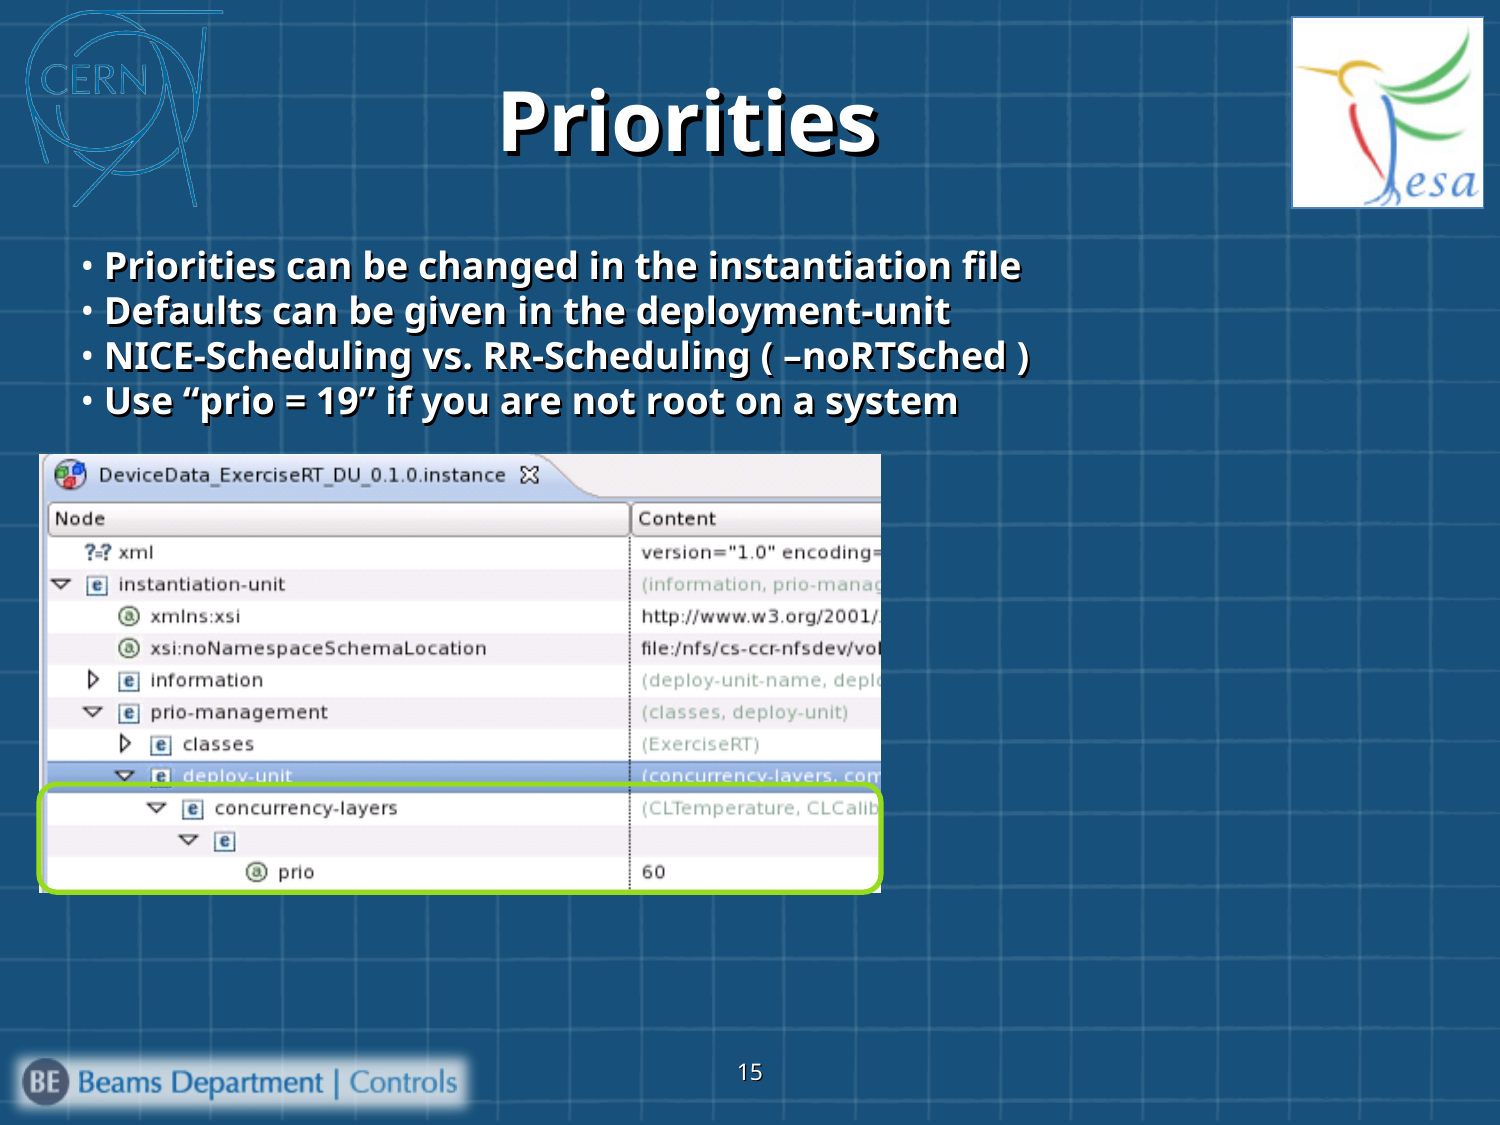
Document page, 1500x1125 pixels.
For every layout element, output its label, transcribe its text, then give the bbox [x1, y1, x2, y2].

text_box Priorities [65, 20, 1310, 216]
text_box <number> [687, 1042, 813, 1103]
picture [0, 0, 1500, 1125]
text_box [38, 784, 881, 893]
text_box Priorities can be changed in the instantiation file Defaults can be given in the deployment-unit NICE-Scheduling vs. RR-Scheduling ( –noRTSched ) Use “prio = 19” if you are not root on a system [65, 234, 1453, 431]
